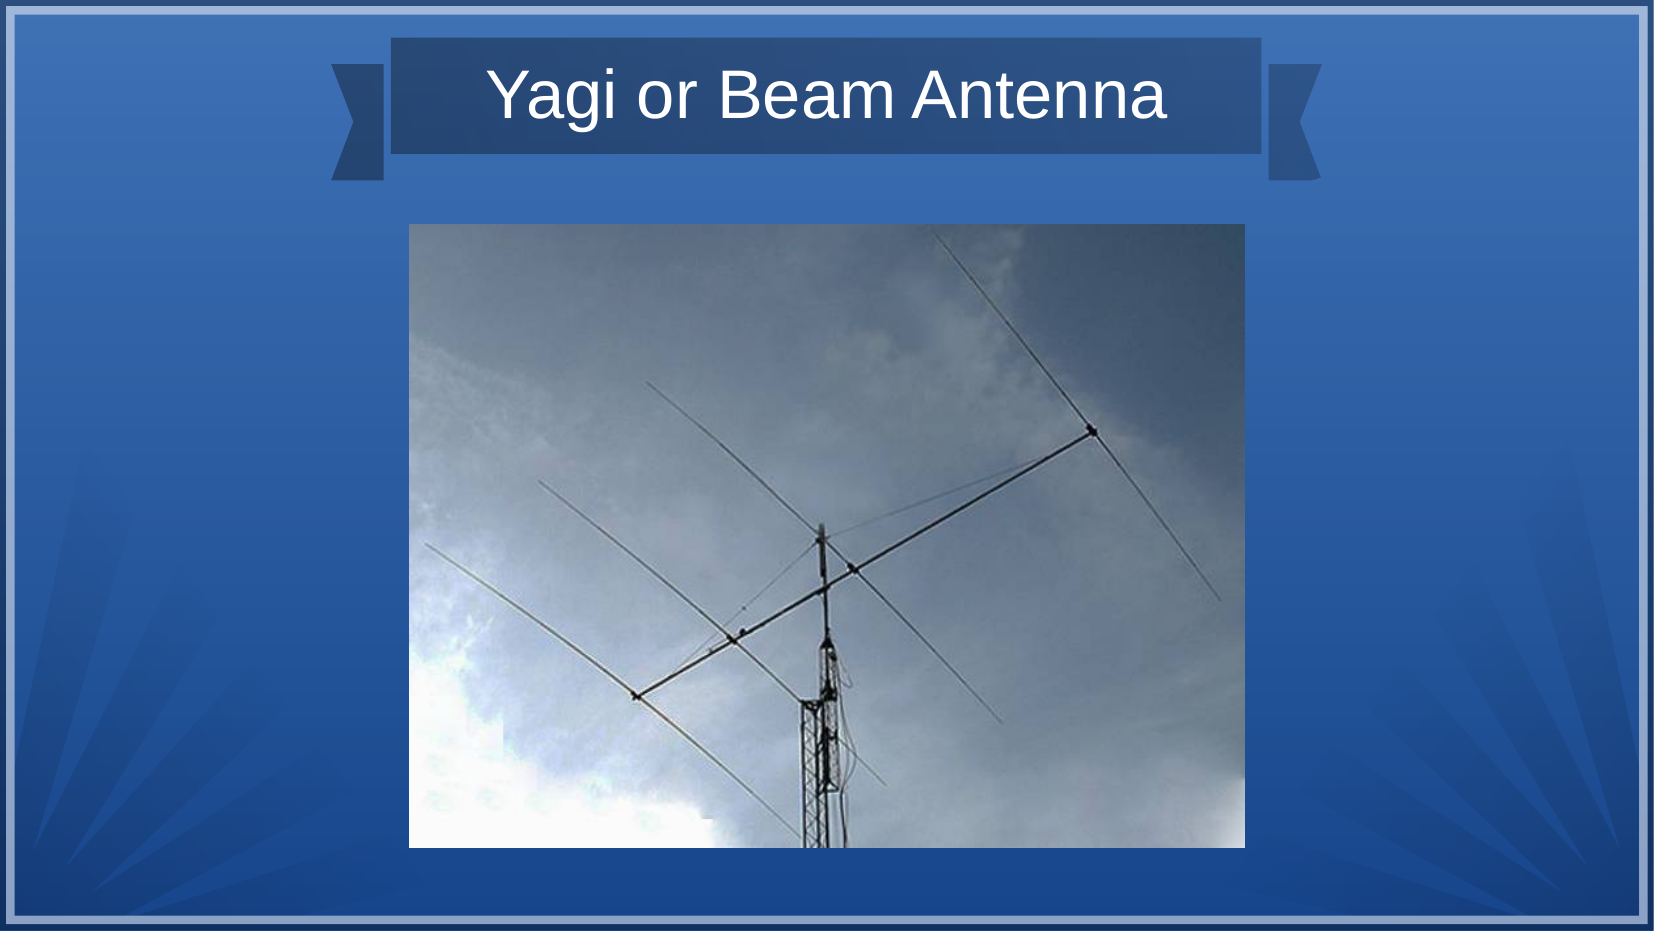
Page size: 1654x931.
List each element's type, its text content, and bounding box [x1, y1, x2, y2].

title Yagi or Beam Antenna [389, 35, 1264, 154]
picture [409, 224, 1245, 848]
